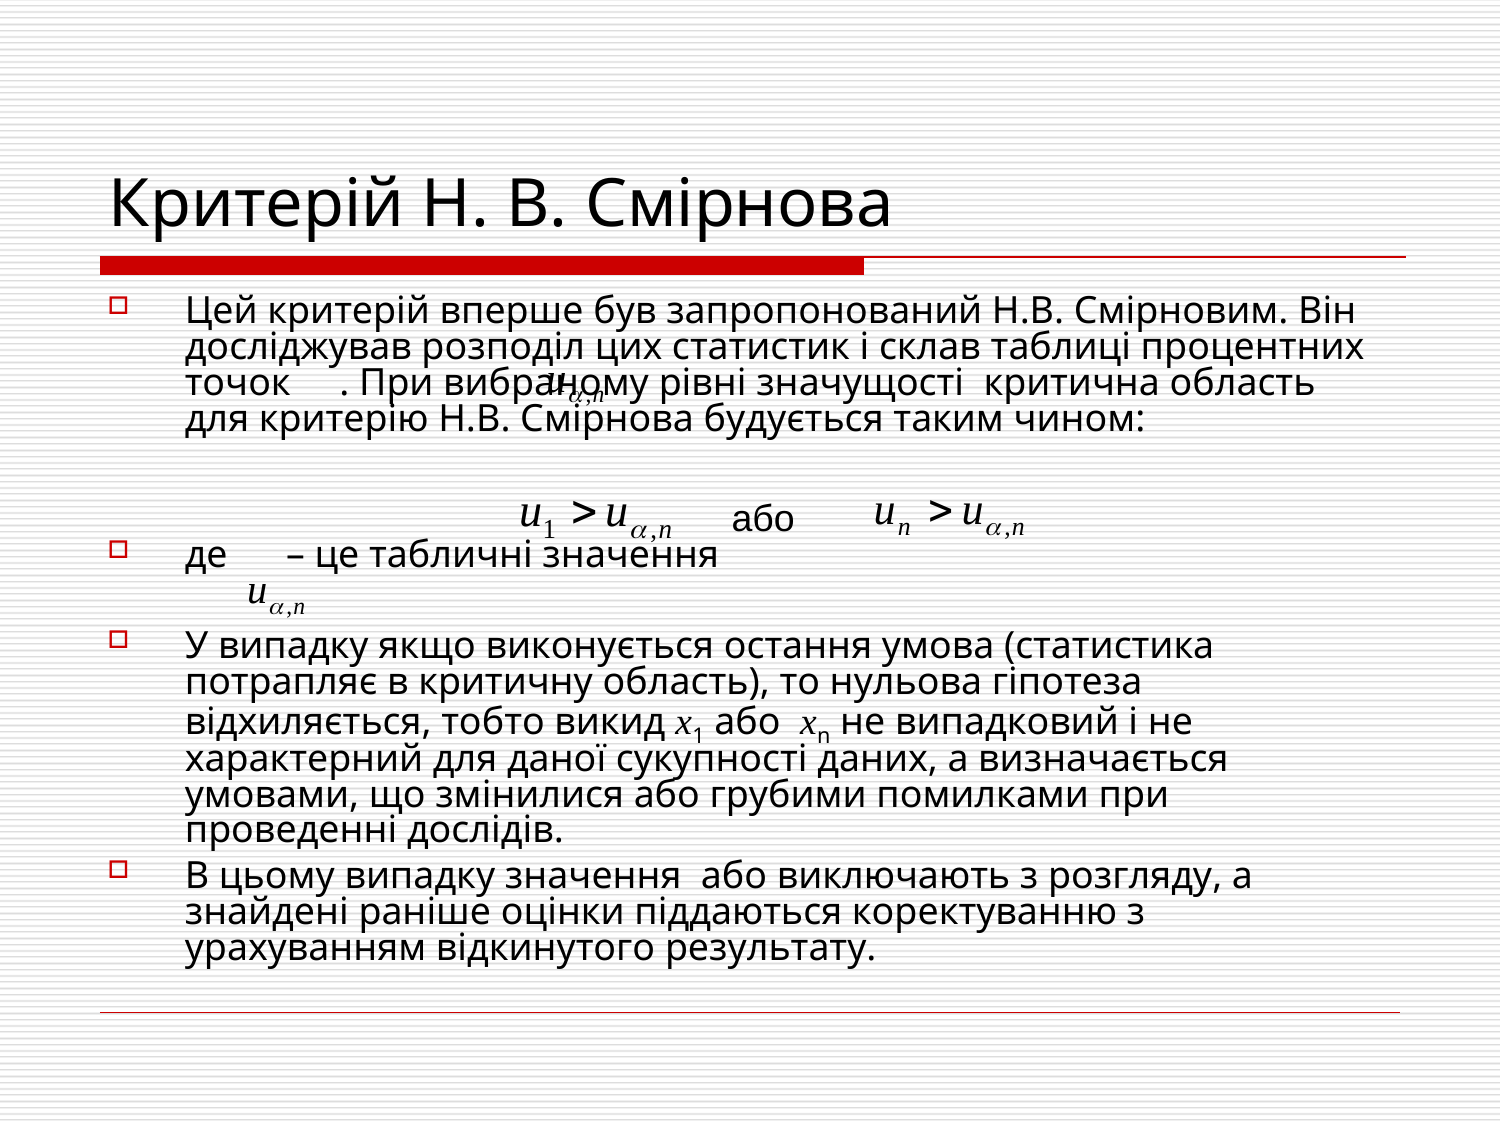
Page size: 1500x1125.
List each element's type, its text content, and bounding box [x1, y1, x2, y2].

chart [541, 350, 613, 417]
list Цей критерій вперше був запропонований Н.В. Смірновим. Він досліджував розподіл цих статистик і склав таблиці процентних точок . При вибраному рівні значущості критична область для критерію Н.В. Смірнова будується таким чином: де – це табличні значення У випадку якщо виконується остання умова (статистика потрапляє в критичну область), то нульова гіпотеза відхиляється, тобто викид х1 або хn не випадковий і не характерний для даної сукупності даних, а визначається умовами, що змінилися або грубими помилками при проведенні дослідів. В цьому випадку значення або виключають з розгляду, а знайдені раніше оцінки піддаються коректуванню з урахуванням відкинутого результату. [92, 287, 1406, 988]
title Критерій Н. В. Смірнова [94, 49, 1407, 250]
chart [868, 479, 1034, 551]
chart [513, 479, 680, 555]
chart [242, 562, 313, 629]
text_box або [702, 486, 822, 547]
picture [0, 0, 1500, 1125]
